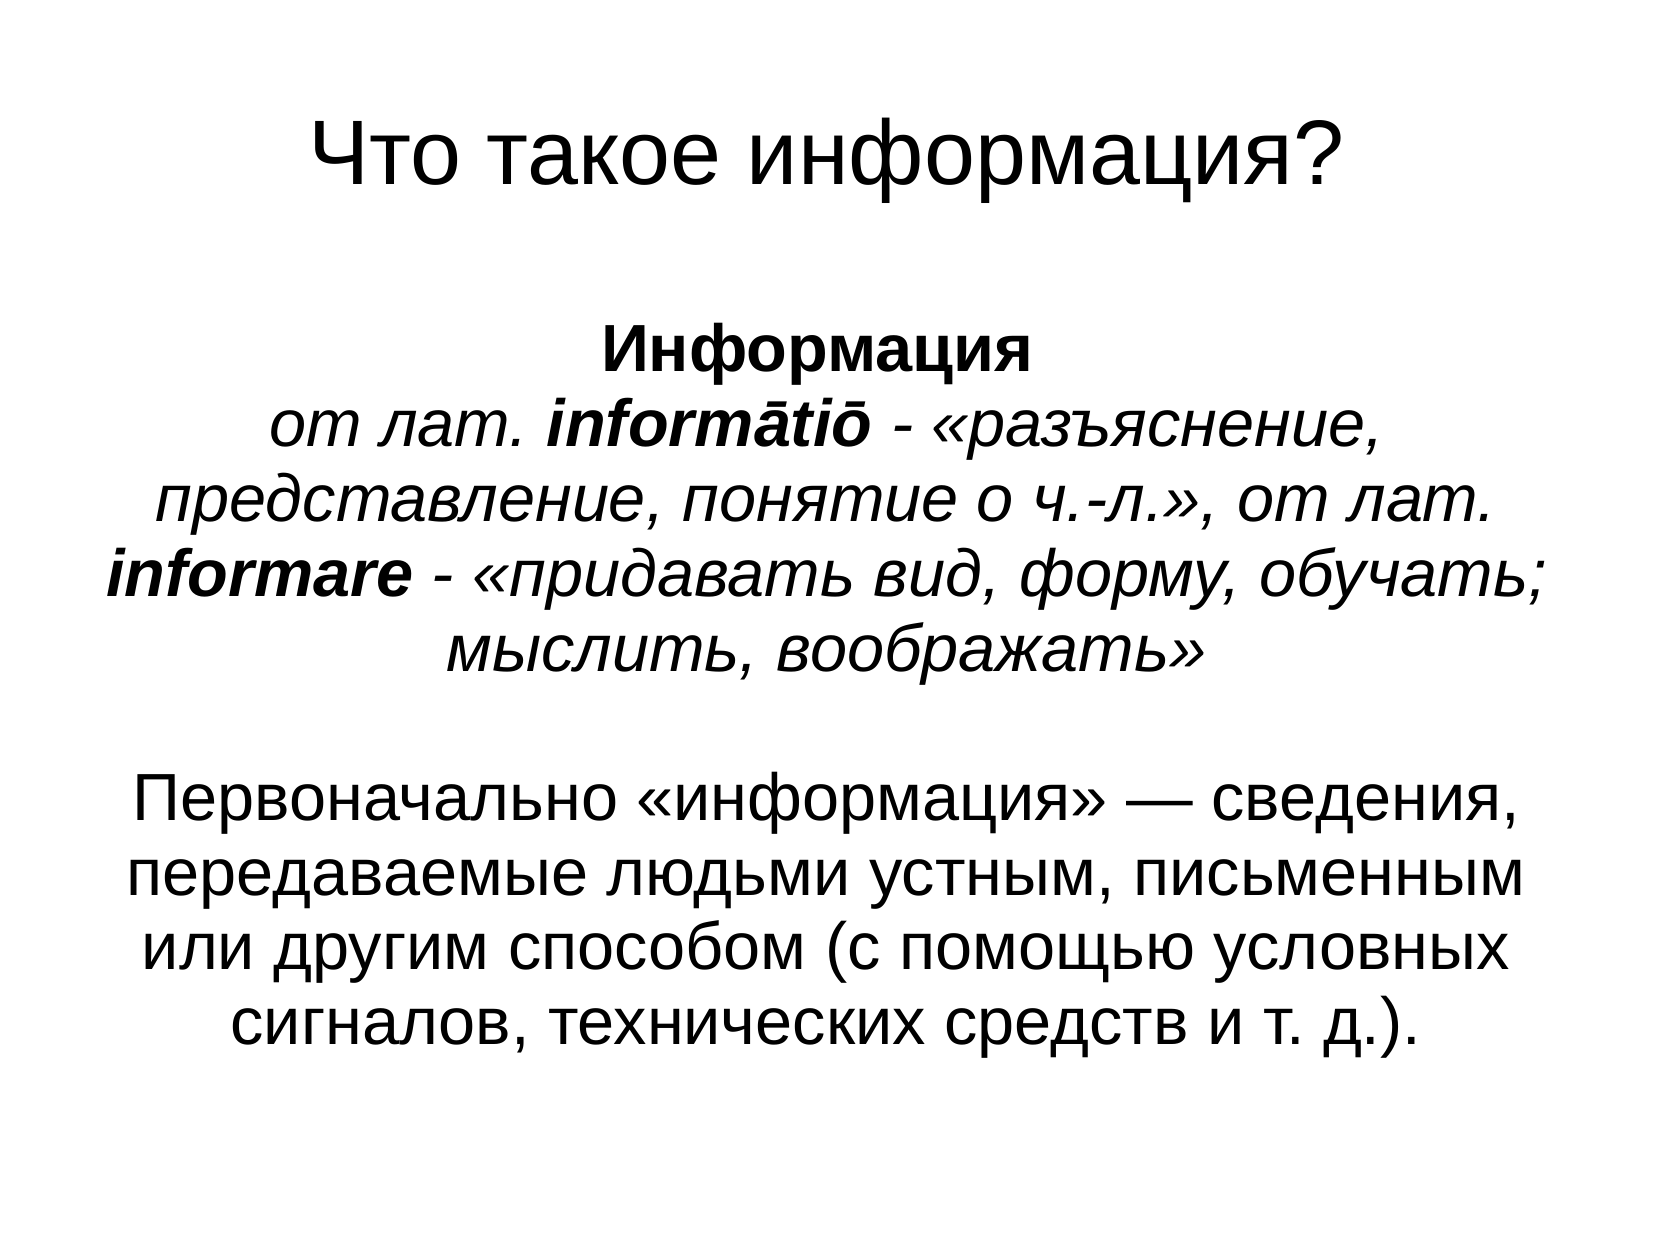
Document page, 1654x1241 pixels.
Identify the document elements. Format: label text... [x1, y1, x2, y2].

subtitle Информация от лат. informātiō - «разъяснение, представление, понятие о ч.-л.», от лат. informare - «придавать вид, форму, обучать; мыслить, воображать» Первоначально «информация» — сведения, передаваемые людьми устным, письменным или другим способом (с помощью условных сигналов, технических средств и т. д.). [82, 311, 1571, 1060]
title Что такое информация? [82, 49, 1571, 257]
